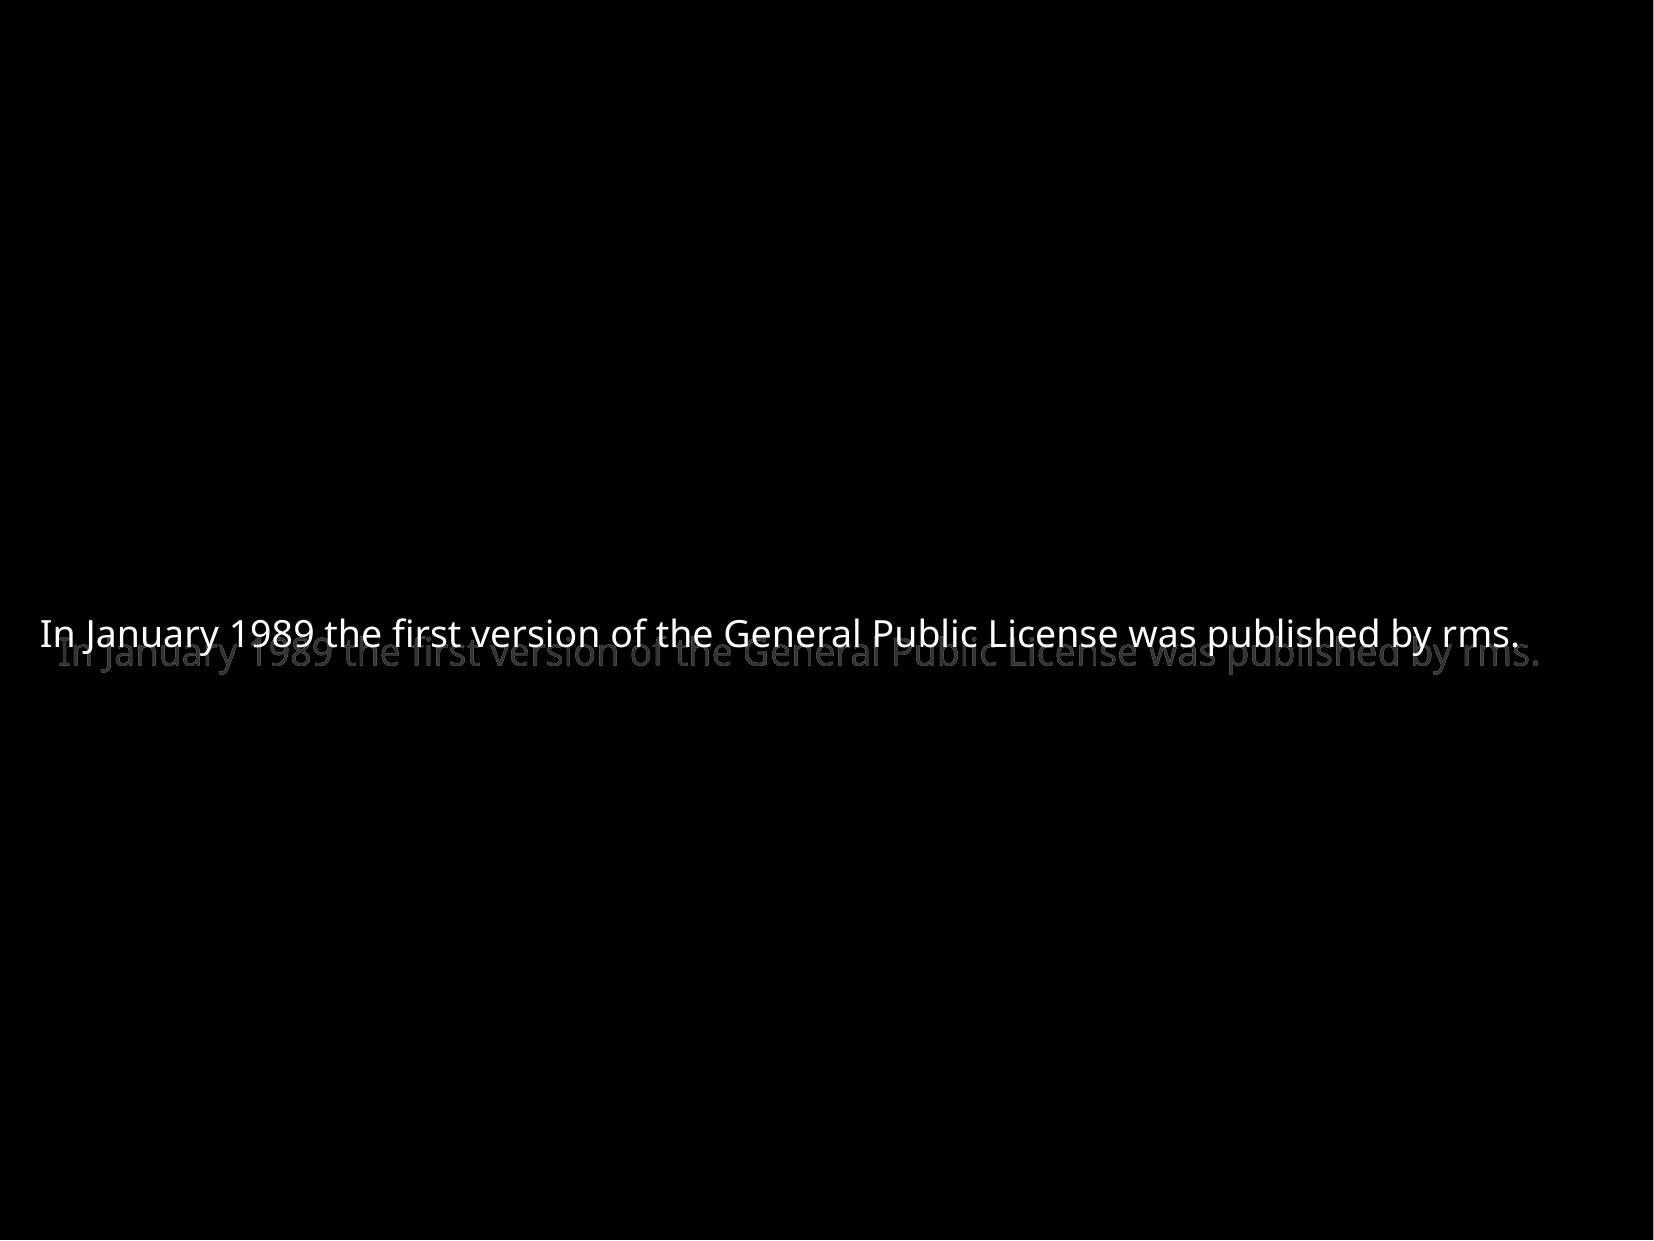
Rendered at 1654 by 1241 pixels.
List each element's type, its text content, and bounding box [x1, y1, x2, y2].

text_box In January 1989 the first version of the General Public License was published by rms. [25, 600, 1636, 668]
